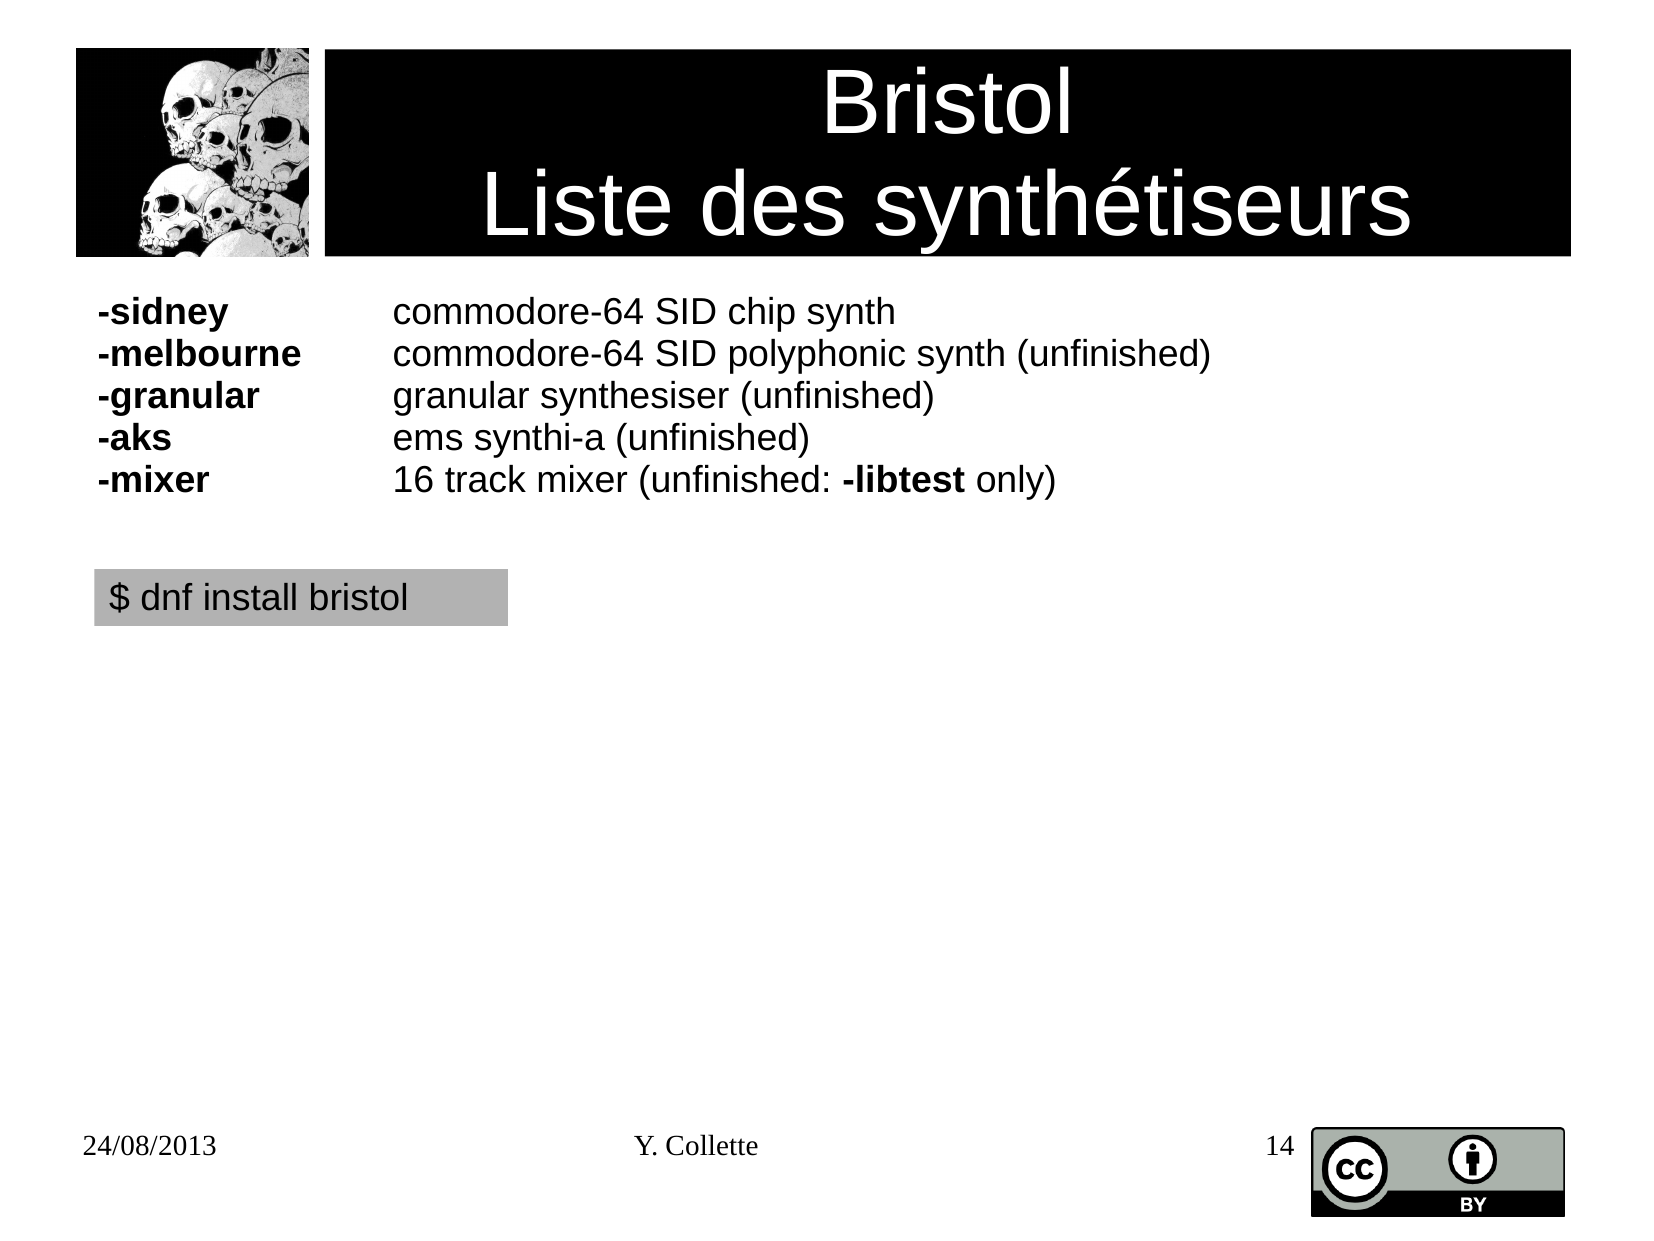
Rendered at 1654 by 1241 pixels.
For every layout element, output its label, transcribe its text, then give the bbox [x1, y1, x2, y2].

picture [76, 48, 309, 257]
title Bristol Liste des synthétiseurs [324, 49, 1571, 257]
picture [1311, 1127, 1565, 1217]
text_box $ dnf install bristol [94, 569, 508, 626]
text_box -sidney commodore-64 SID chip synth -melbourne commodore-64 SID polyphonic synth (unfinished) -granular granular synthesiser (unfinished) -aks ems synthi-a (unfinished) -mixer 16 track mixer (unfinished: -libtest only) [82, 283, 1571, 509]
